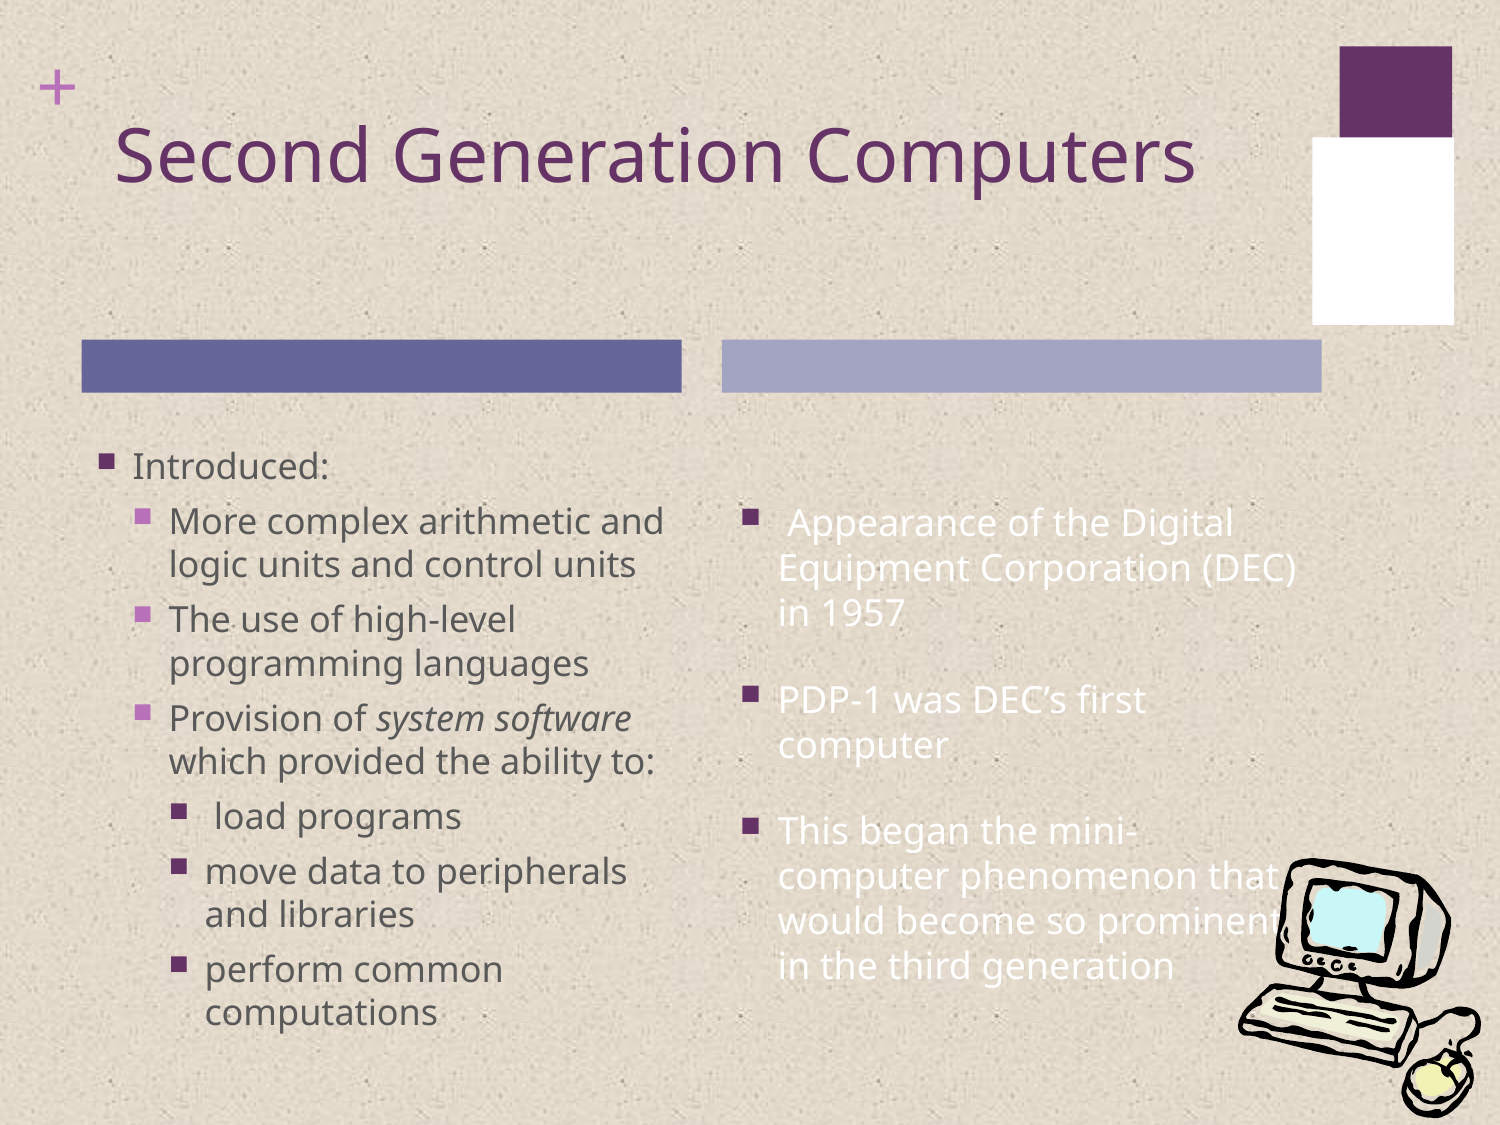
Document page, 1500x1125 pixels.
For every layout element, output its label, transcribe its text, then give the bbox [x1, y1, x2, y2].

picture [0, 0, 1500, 1125]
list [81, 339, 682, 393]
list [721, 339, 1322, 393]
text_box [1312, 137, 1455, 325]
list Appearance of the Digital Equipment Corporation (DEC) in 1957 PDP-1 was DEC’s first computer This began the mini-computer phenomenon that would become so prominent in the third generation [725, 425, 1325, 1061]
list Introduced: More complex arithmetic and logic units and control units The use of high-level programming languages Provision of system software which provided the ability to: load programs move data to peripherals and libraries perform common computations [81, 401, 682, 1075]
title Second Generation Computers [99, 99, 1340, 283]
